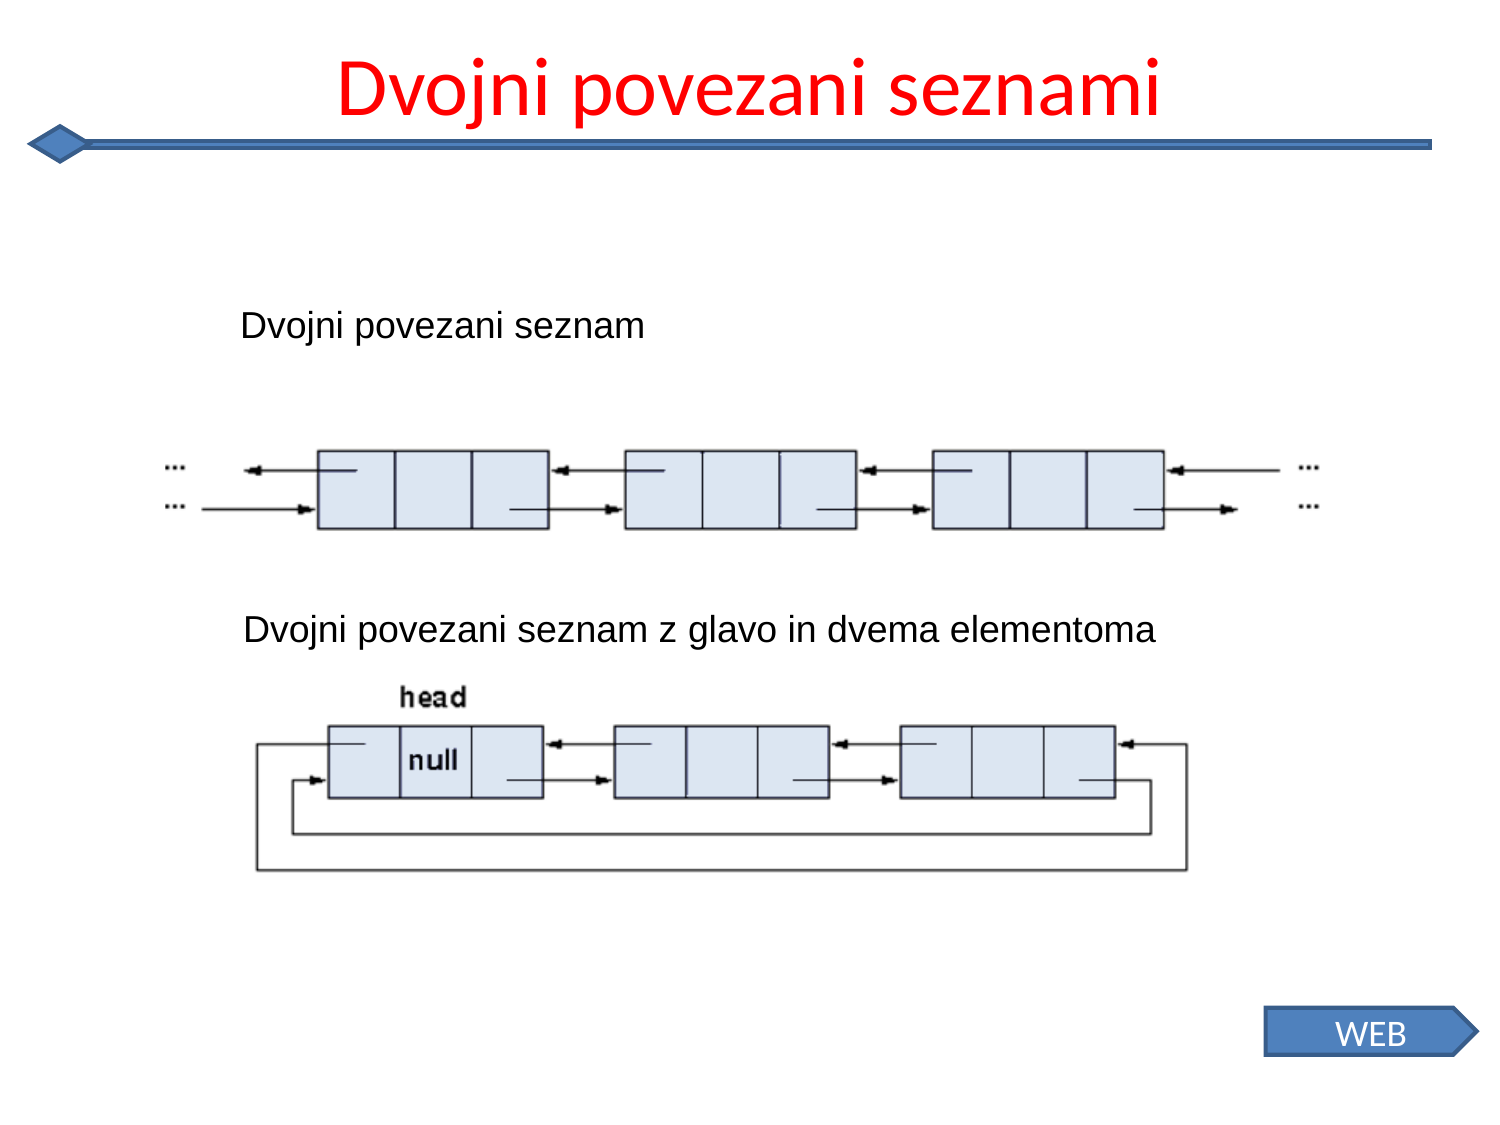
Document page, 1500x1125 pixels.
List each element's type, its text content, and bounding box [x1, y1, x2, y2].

text_box WEB [1265, 1007, 1477, 1055]
title Dvojni povezani seznami [75, 23, 1426, 141]
text_box Dvojni povezani seznam [225, 292, 661, 354]
picture [164, 410, 1351, 553]
text_box Dvojni povezani seznam z glavo in dvema elementoma [228, 597, 1171, 659]
picture [246, 679, 1209, 918]
